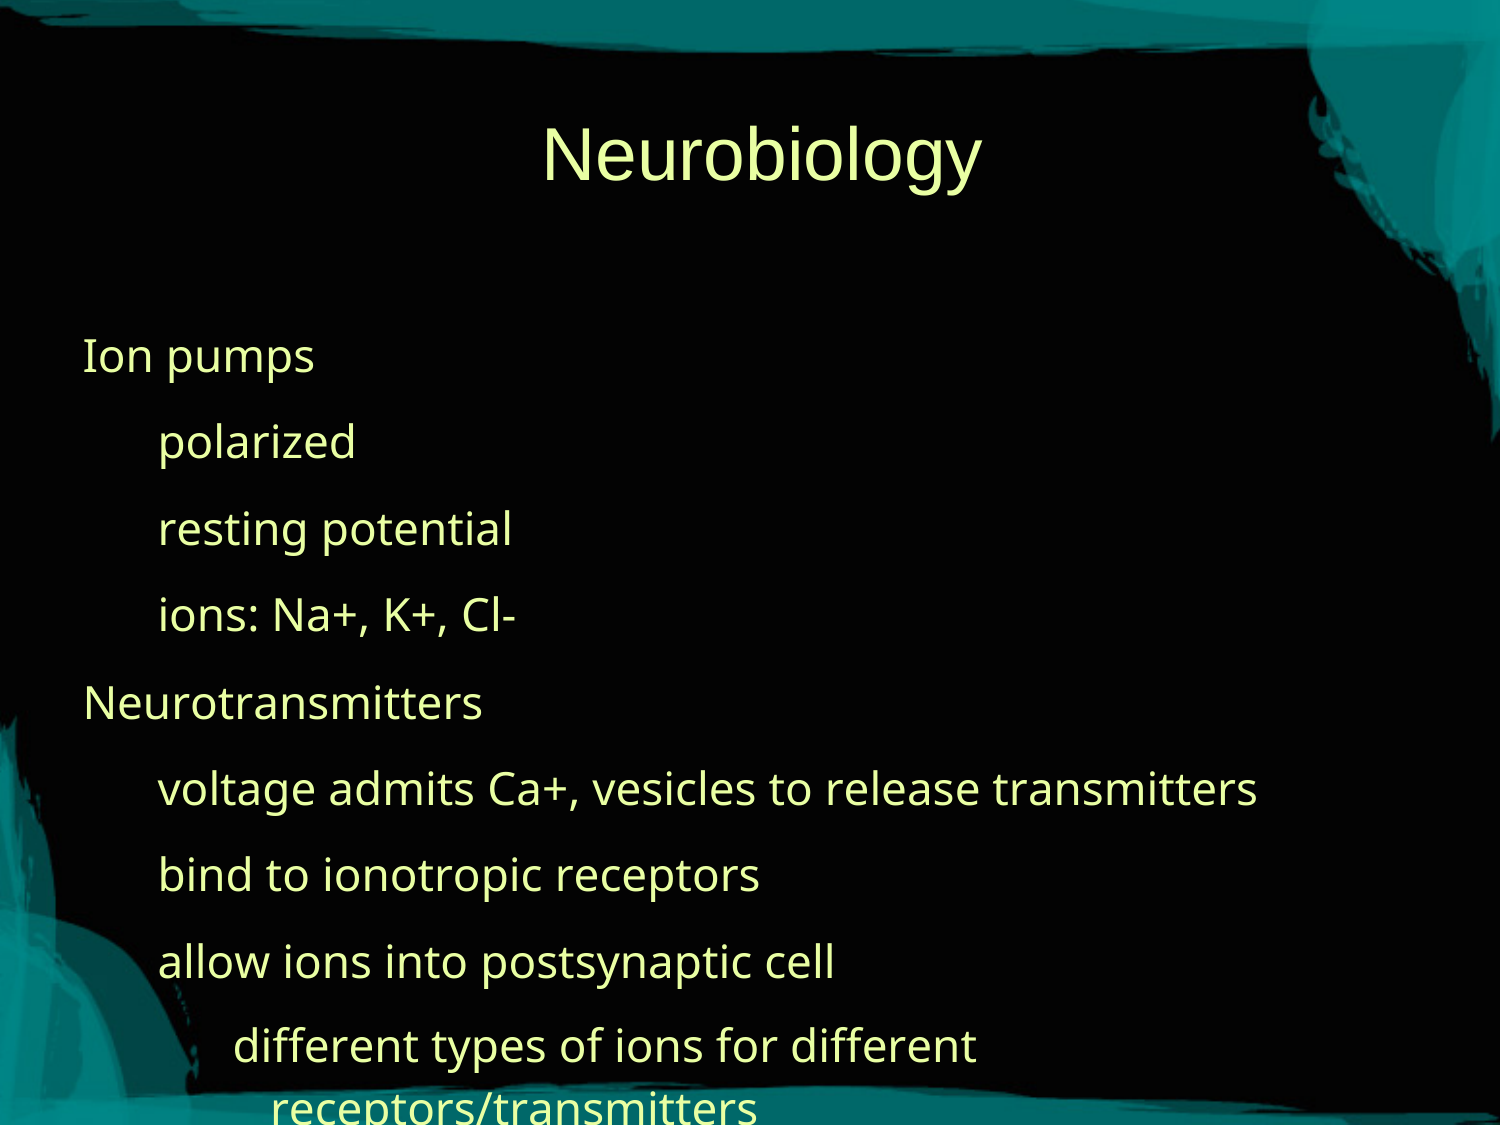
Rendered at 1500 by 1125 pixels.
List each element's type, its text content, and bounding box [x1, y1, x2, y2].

list Ion pumps polarized resting potential ions: Na+, K+, Cl- Neurotransmitters voltage admits Ca+, vesicles to release transmitters bind to ionotropic receptors allow ions into postsynaptic cell different types of ions for different receptors/transmitters [82, 323, 1433, 1125]
picture [0, 0, 1500, 1125]
title Neurobiology [262, 7, 1263, 302]
